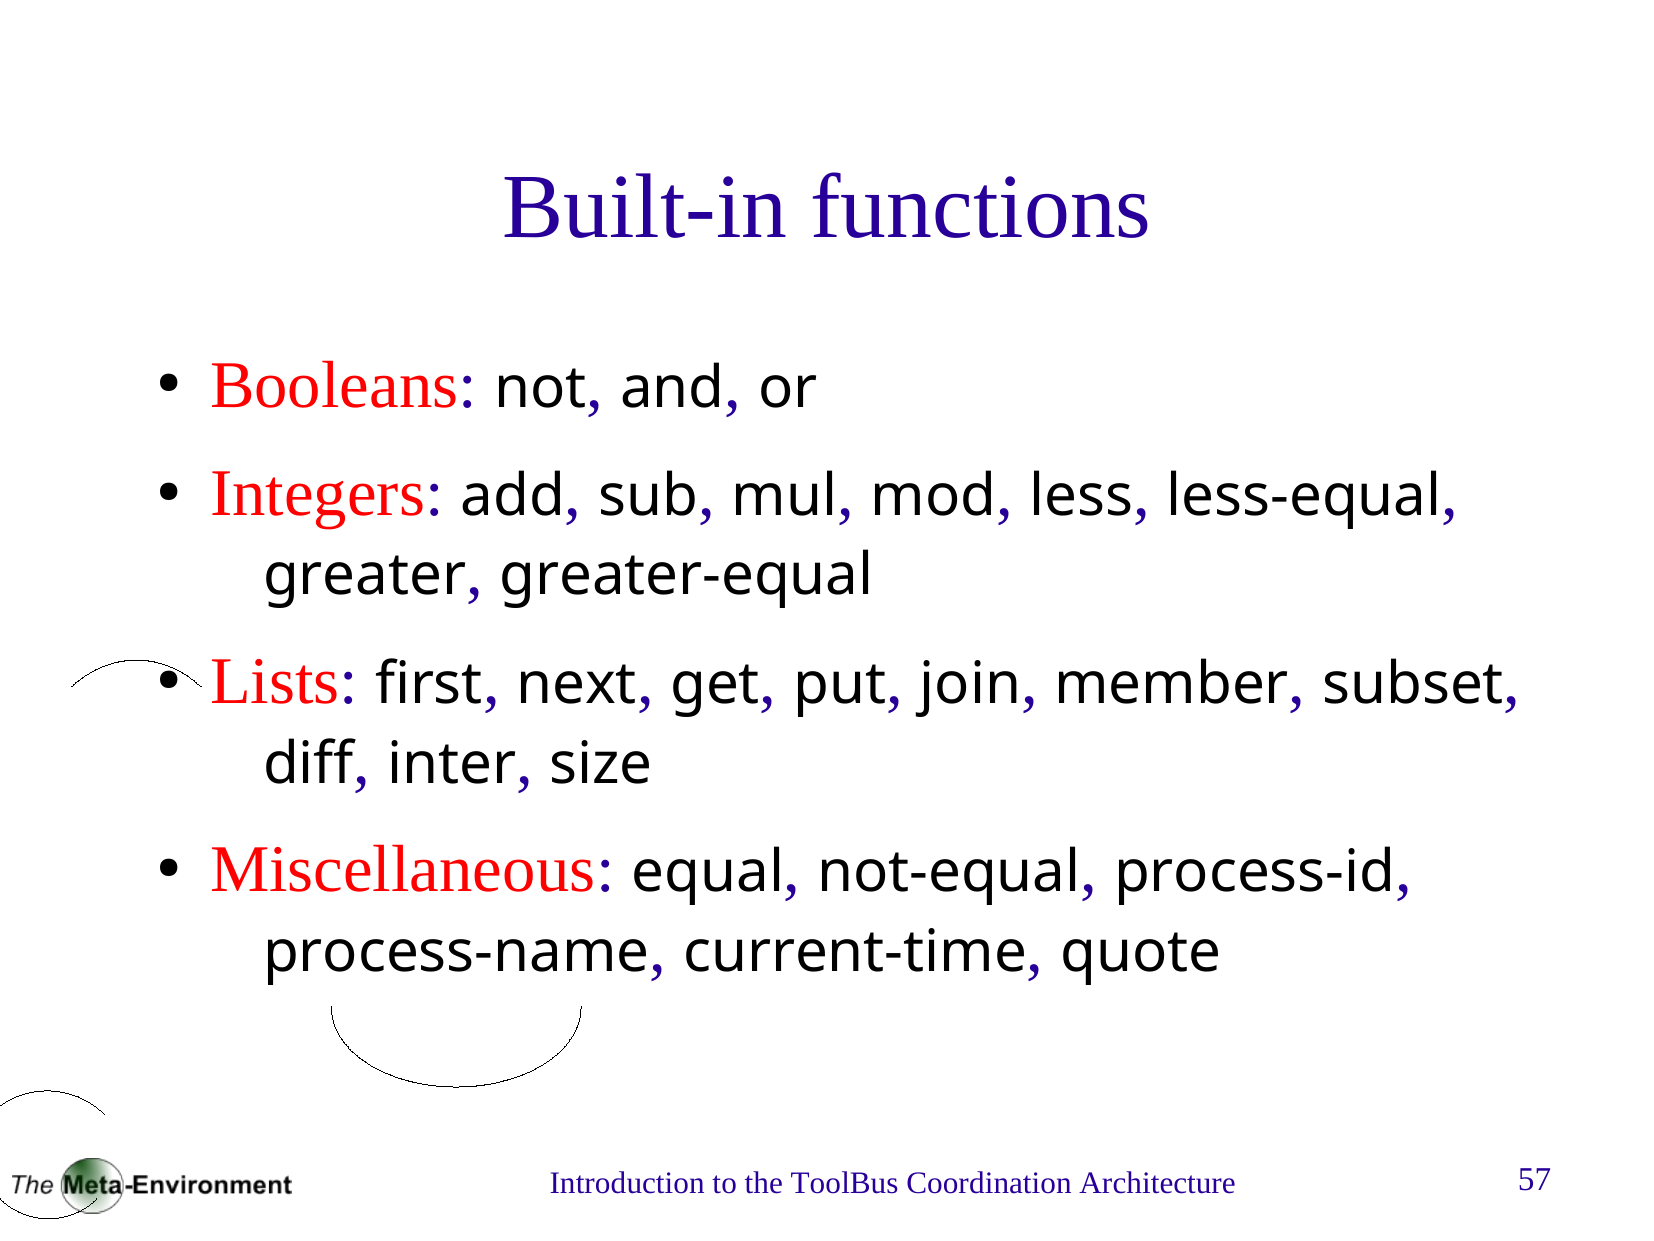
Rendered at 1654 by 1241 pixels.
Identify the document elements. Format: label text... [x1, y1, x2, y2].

title Built-in functions [121, 102, 1534, 311]
list Booleans: not, and, or Integers: add, sub, mul, mod, less, less-equal, greater, greater-equal Lists: first, next, get, put, join, member, subset, diff, inter, size Miscellaneous: equal, not-equal, process-id, process-name, current-time, quote [121, 344, 1534, 1127]
picture [12, 1158, 292, 1214]
